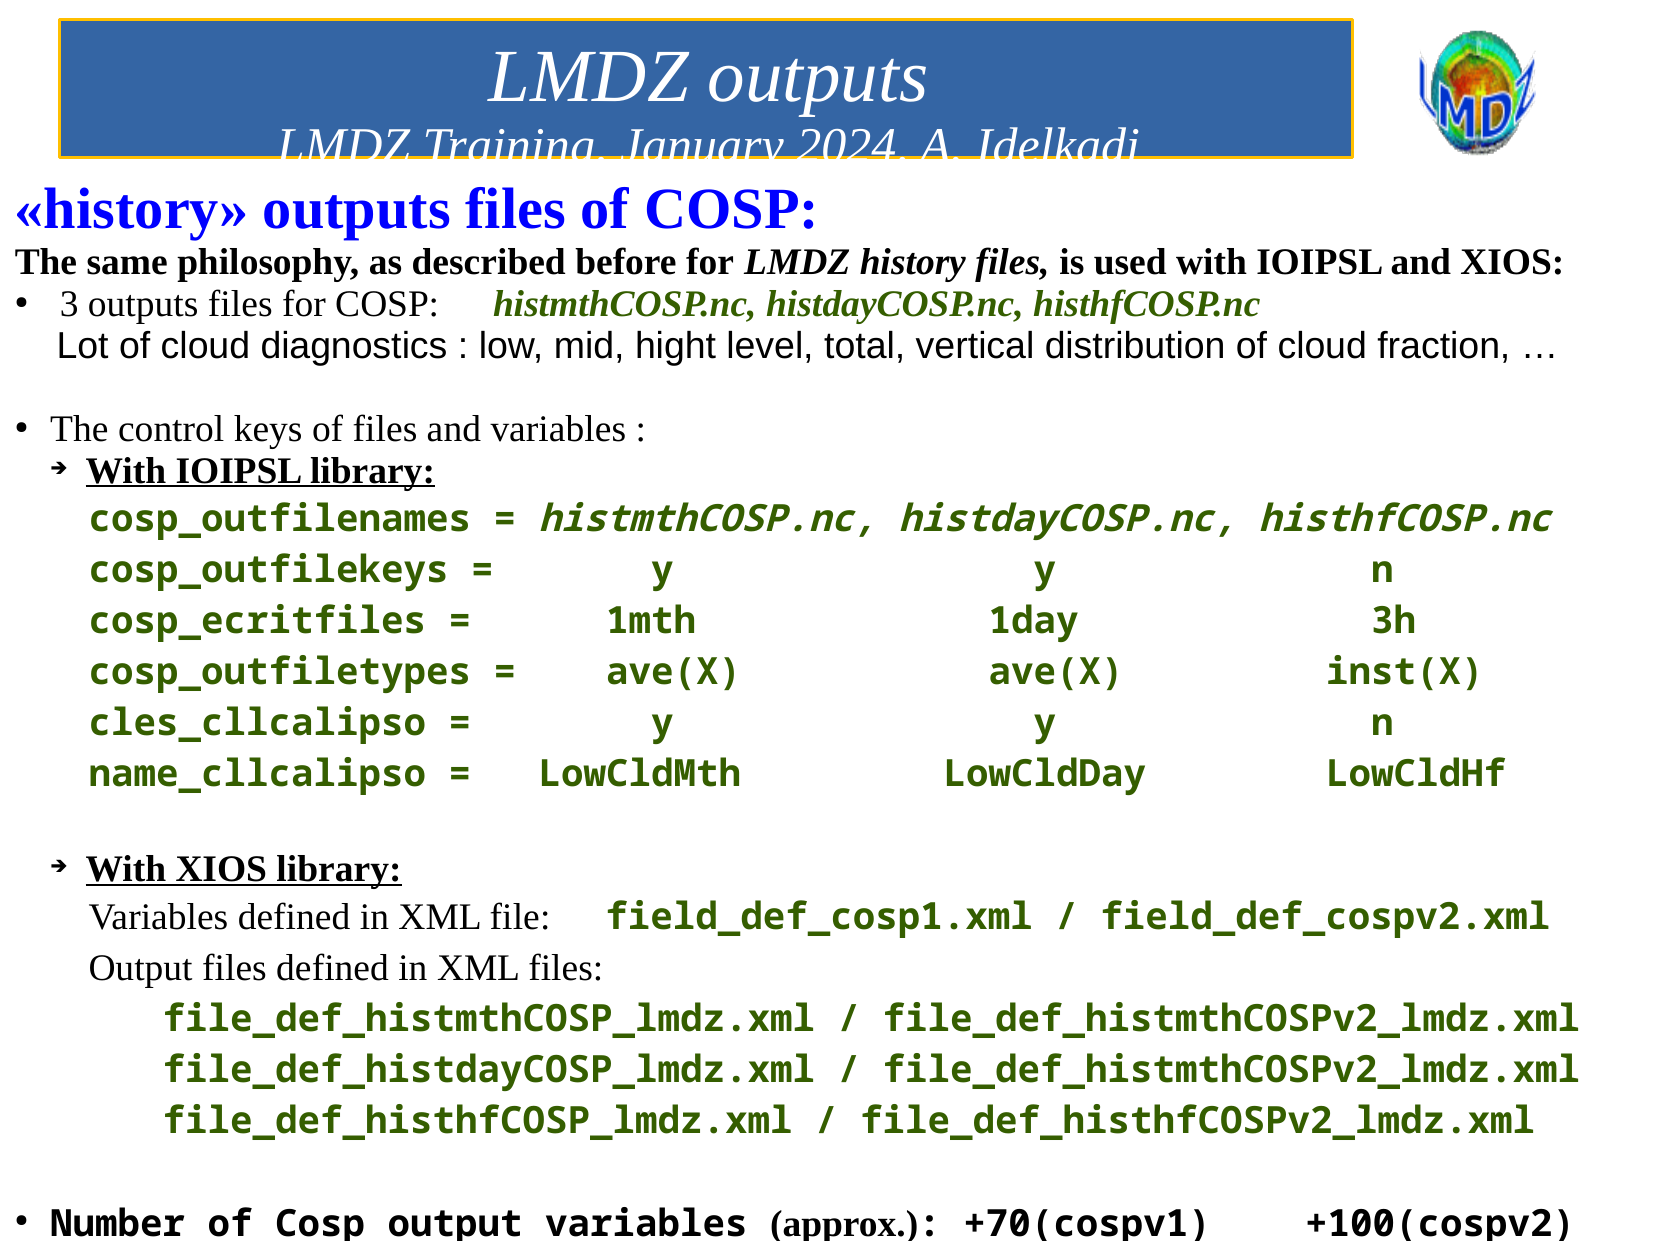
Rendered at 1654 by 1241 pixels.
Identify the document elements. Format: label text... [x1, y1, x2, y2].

picture [1419, 29, 1536, 158]
text_box LMDZ outputs LMDZ Training, January 2024, A. Idelkadi [59, 27, 1359, 146]
text_box «history» outputs files of COSP: The same philosophy, as described before for LMDZ history files, is used with IOIPSL and XIOS: 3 outputs files for COSP: histmthCOSP.nc, histdayCOSP.nc, histhfCOSP.nc Lot of cloud diagnostics : low, mid, hight level, total, vertical distribution of cloud fraction, … The control keys of files and variables : With IOIPSL library: cosp_outfilenames = histmthCOSP.nc, histdayCOSP.nc, histhfCOSP.nc cosp_outfilekeys = y y n cosp_ecritfiles = 1mth 1day 3h cosp_outfiletypes = ave(X) ave(X) inst(X) cles_cllcalipso = y y n name_cllcalipso = LowCldMth LowCldDay LowCldHf With XIOS library: Variables defined in XML file: field_def_cosp1.xml / field_def_cospv2.xml Output files defined in XML files: file_def_histmthCOSP_lmdz.xml / file_def_histmthCOSPv2_lmdz.xml file_def_histdayCOSP_lmdz.xml / file_def_histmthCOSPv2_lmdz.xml file_def_histhfCOSP_lmdz.xml / file_def_histhfCOSPv2_lmdz.xml Number of Cosp output variables (approx.): +70(cospv1) +100(cospv2) [0, 169, 1654, 1241]
